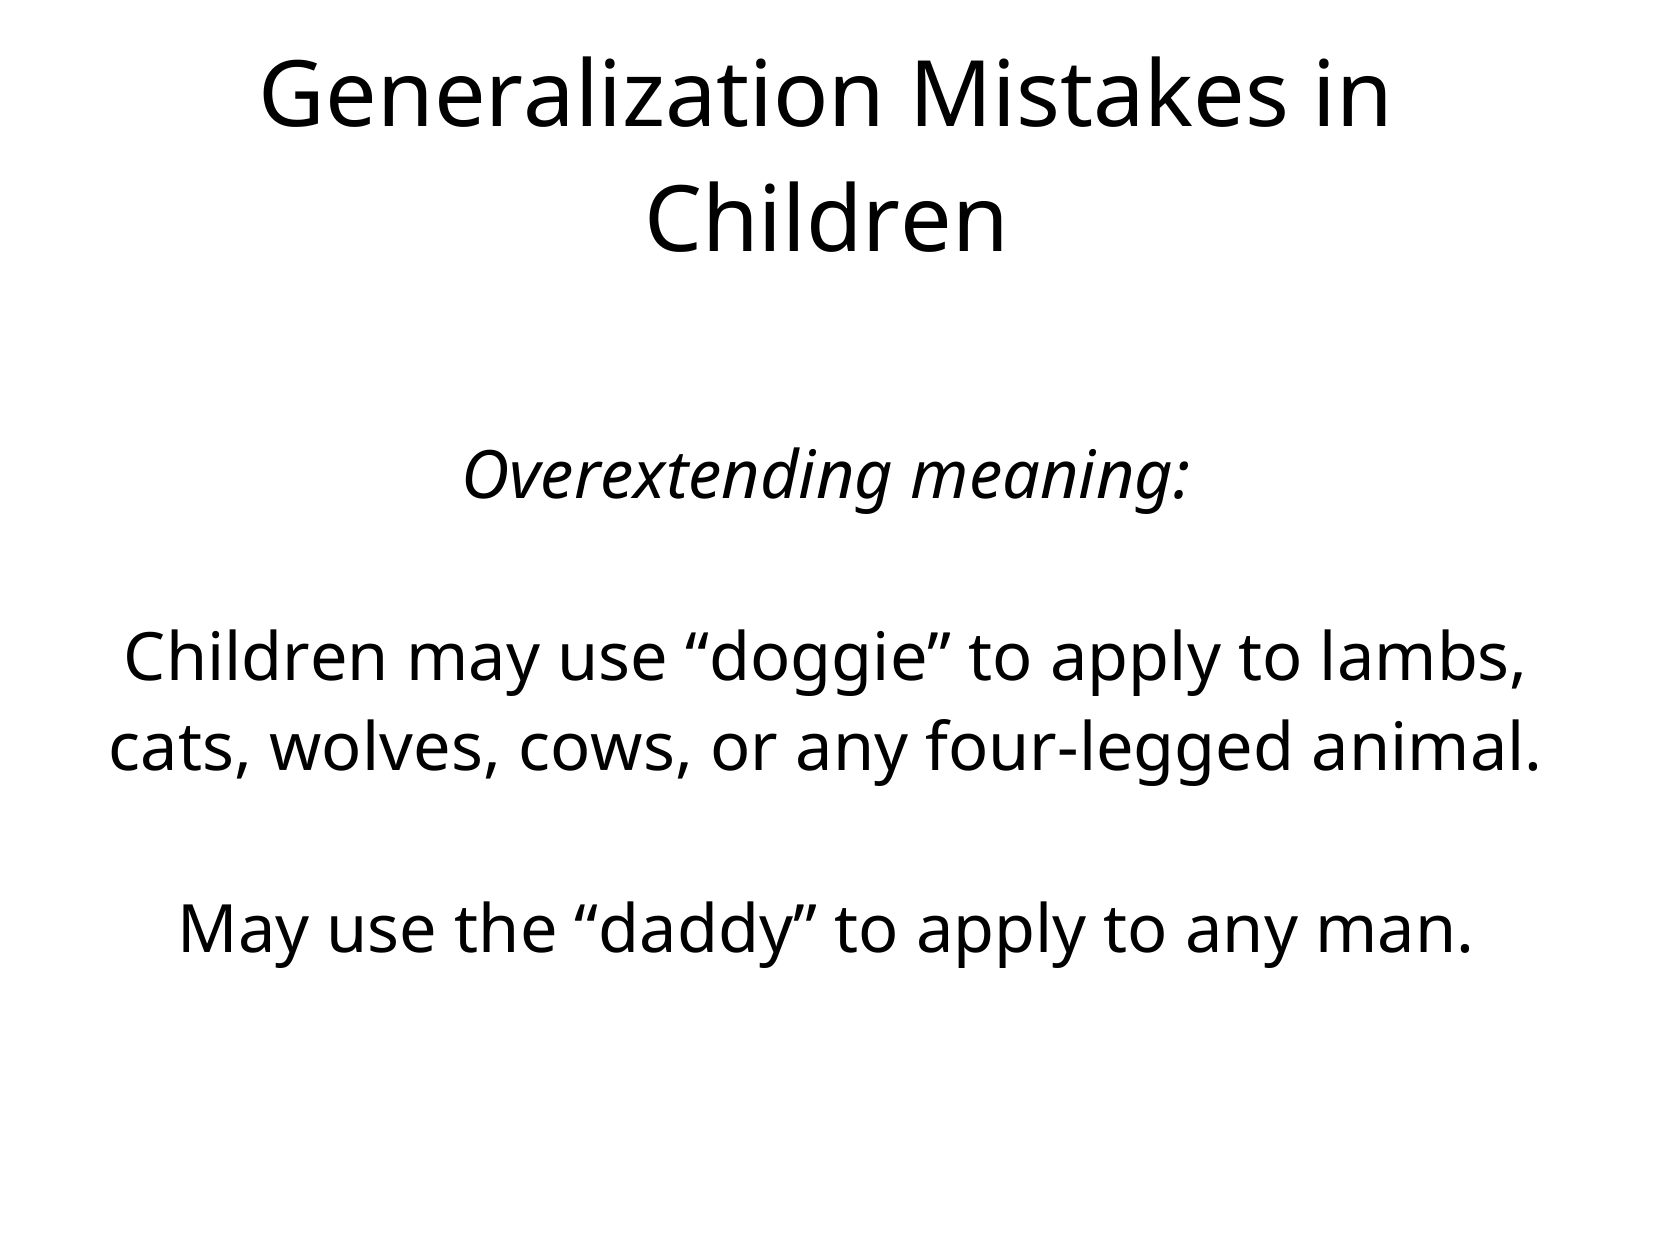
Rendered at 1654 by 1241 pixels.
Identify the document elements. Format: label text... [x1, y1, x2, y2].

title Generalization Mistakes in Children [82, 49, 1571, 257]
subtitle Overextending meaning: Children may use “doggie” to apply to lambs, cats, wolves, cows, or any four-legged animal. May use the “daddy” to apply to any man. [82, 290, 1571, 1109]
